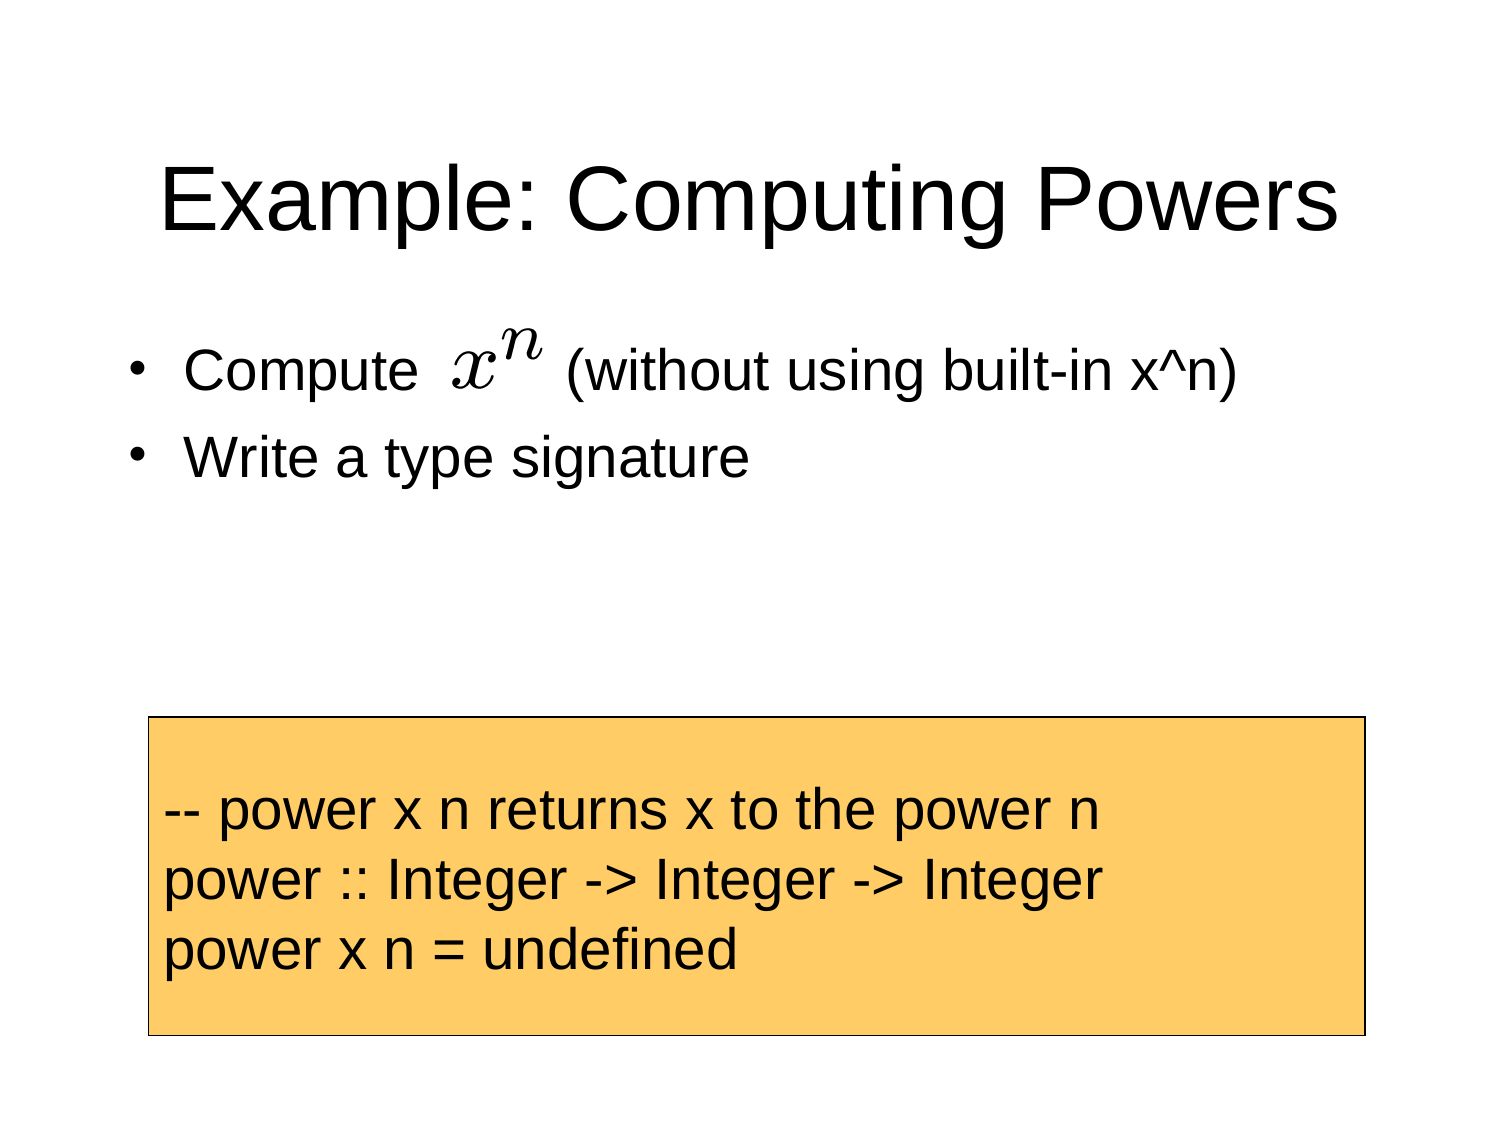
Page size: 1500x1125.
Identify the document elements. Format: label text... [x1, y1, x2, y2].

list Compute (without using built-in x^n) Write a type signature [112, 324, 1388, 1000]
title Example: Computing Powers [112, 99, 1388, 288]
text_box -- power x n returns x to the power n power :: Integer -> Integer -> Integer power x n = undefined [148, 716, 1366, 1036]
picture [448, 326, 545, 389]
